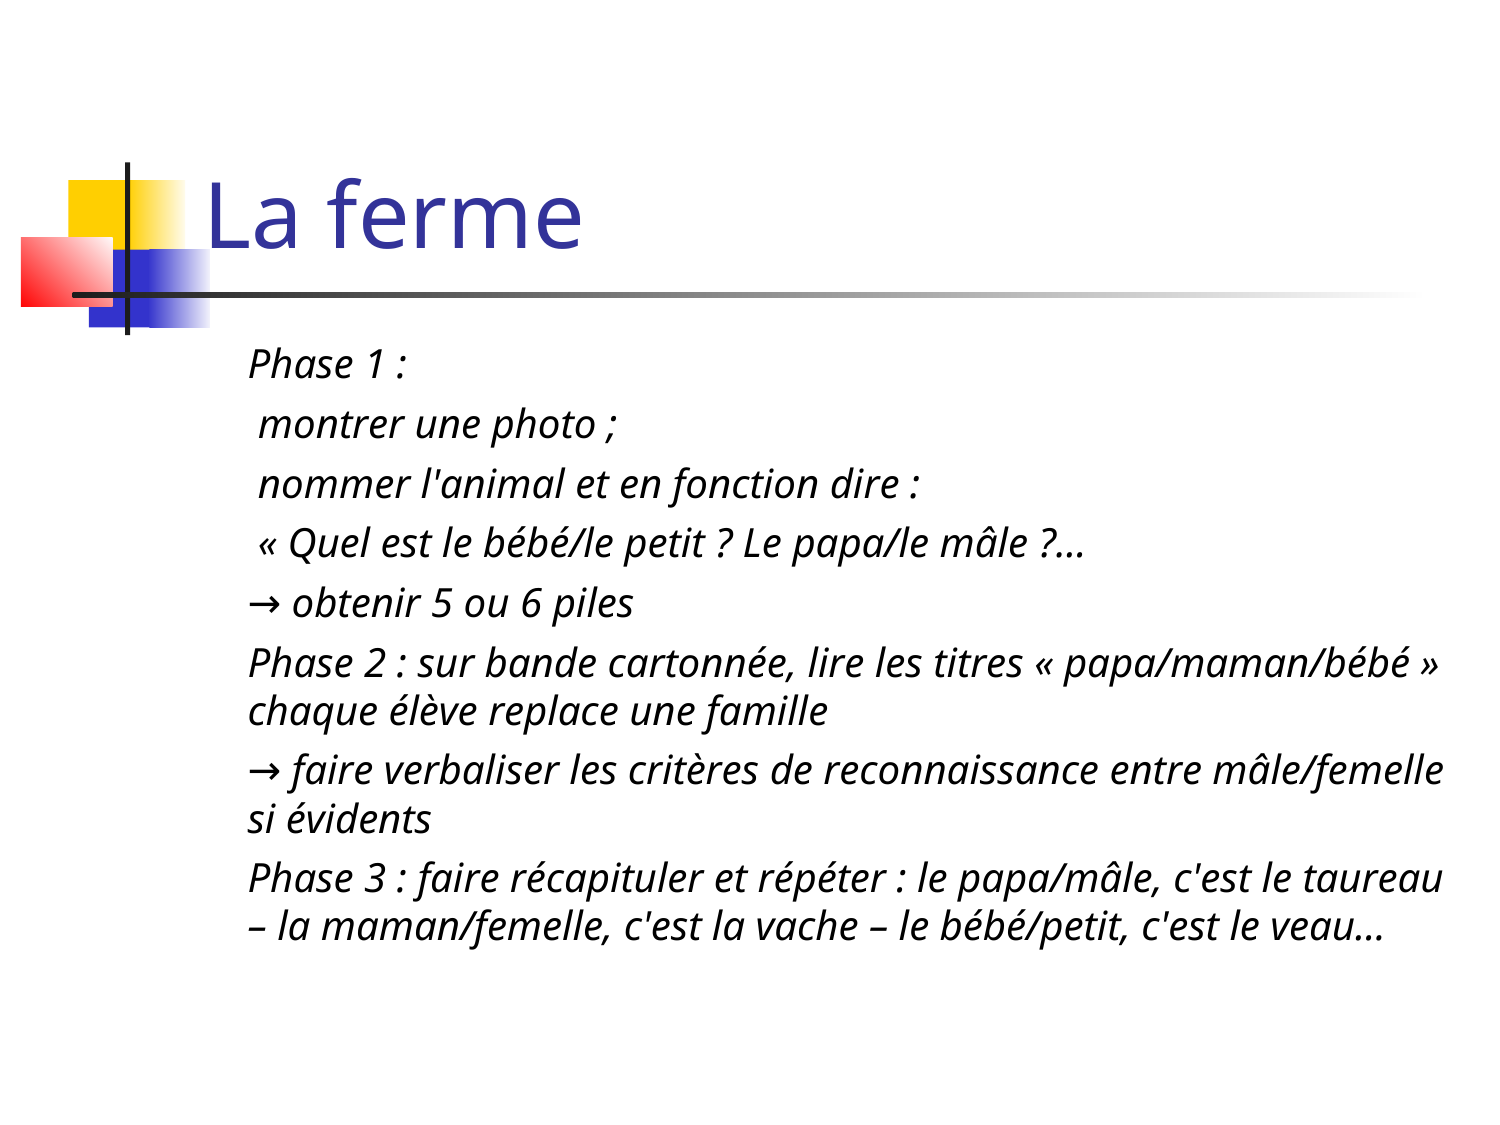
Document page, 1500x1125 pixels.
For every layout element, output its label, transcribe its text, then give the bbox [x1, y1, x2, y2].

title La ferme [188, 35, 1467, 275]
list Phase 1 : montrer une photo ; nommer l'animal et en fonction dire : « Quel est le bébé/le petit ? Le papa/le mâle ?... → obtenir 5 ou 6 piles Phase 2 : sur bande cartonnée, lire les titres « papa/maman/bébé » chaque élève replace une famille → faire verbaliser les critères de reconnaissance entre mâle/femelle si évidents Phase 3 : faire récapituler et répéter : le papa/mâle, c'est le taureau – la maman/femelle, c'est la vache – le bébé/petit, c'est le veau... [193, 330, 1469, 1006]
